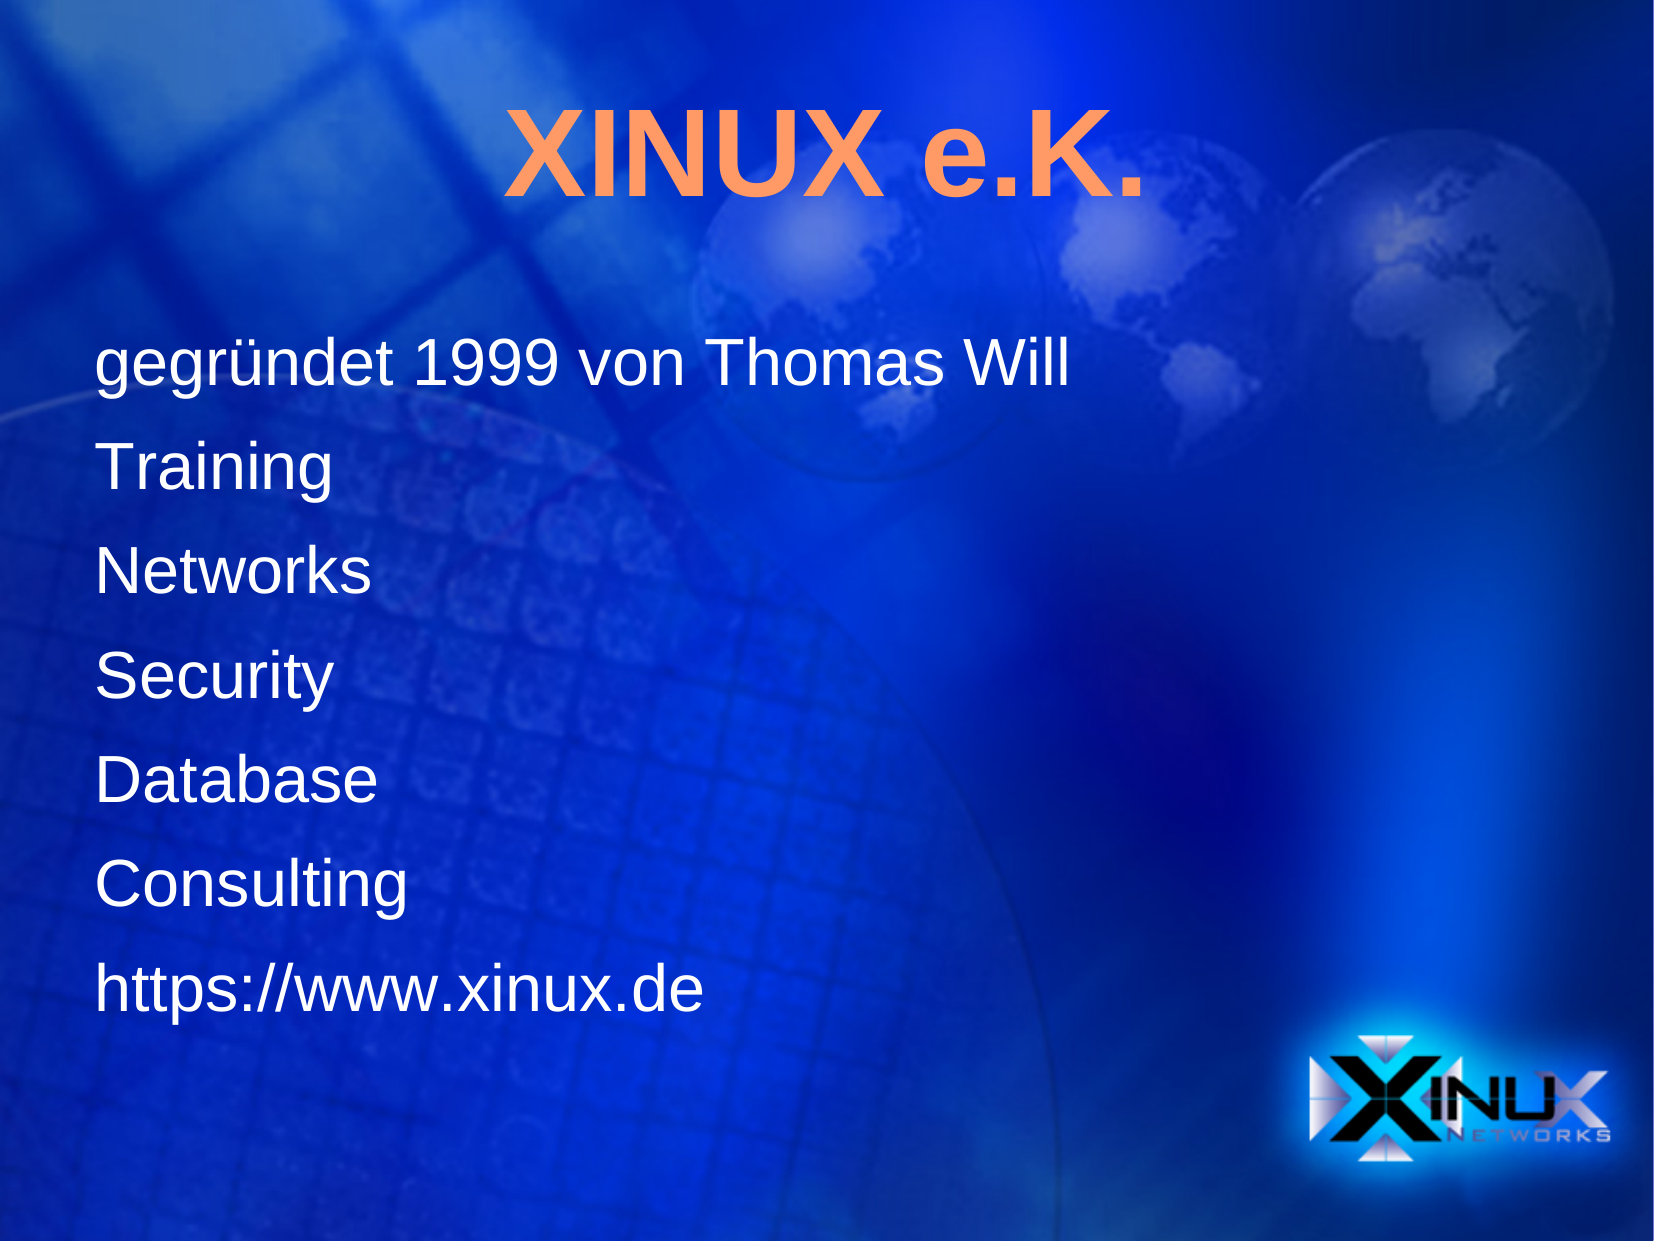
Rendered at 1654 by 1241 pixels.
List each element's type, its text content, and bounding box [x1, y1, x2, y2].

list gegründet 1999 von Thomas Will Training Networks Security Database Consulting https://www.xinux.de [76, 324, 1565, 1129]
title XINUX e.K. [82, 49, 1571, 257]
picture [0, 0, 1654, 1241]
